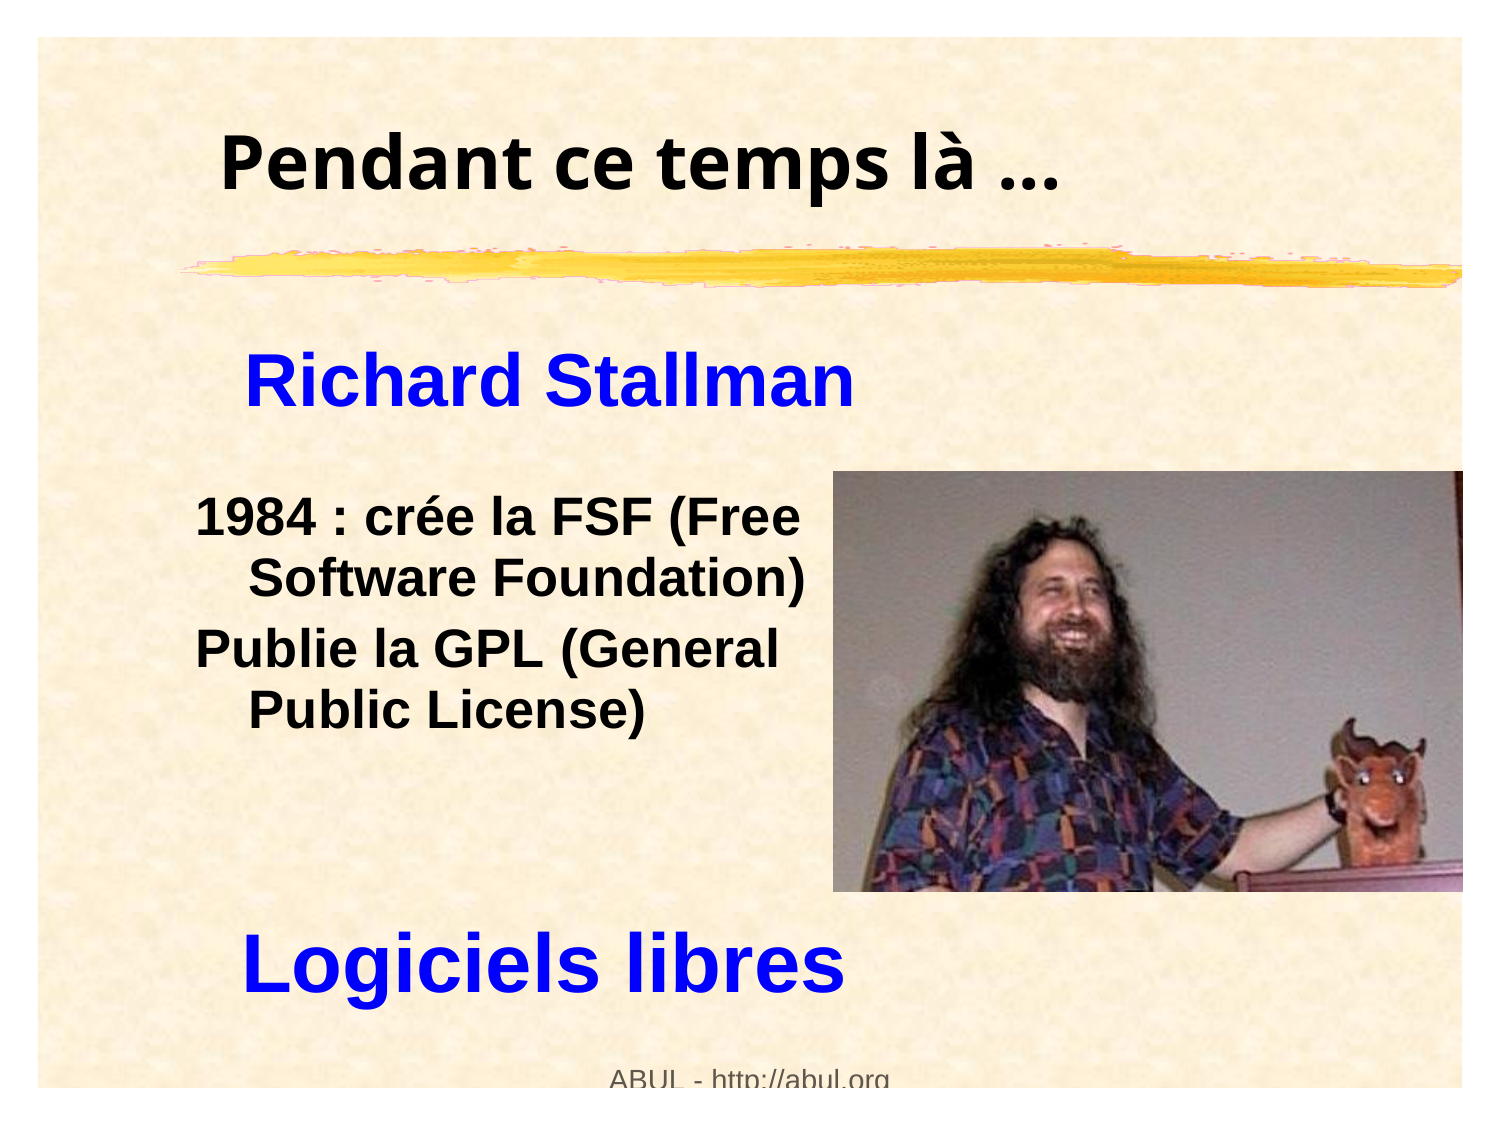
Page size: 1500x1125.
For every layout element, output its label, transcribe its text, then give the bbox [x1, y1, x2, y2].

title Pendant ce temps là ... [203, 72, 1439, 248]
text_box Richard Stallman [229, 331, 879, 444]
picture [614, 1073, 621, 1082]
picture [748, 1076, 755, 1088]
picture [37, 37, 1463, 1088]
picture [716, 1076, 723, 1088]
picture [633, 1072, 642, 1078]
picture [612, 1084, 624, 1088]
picture [852, 1076, 860, 1088]
text_box Logiciels libres [226, 909, 919, 1033]
picture [878, 1076, 886, 1088]
list 1984 : crée la FSF (Free Software Foundation) Publie la GPL (General Public License) [163, 478, 849, 914]
picture [806, 1076, 813, 1088]
picture [788, 1082, 795, 1088]
picture [732, 1076, 737, 1088]
picture [633, 1081, 643, 1088]
